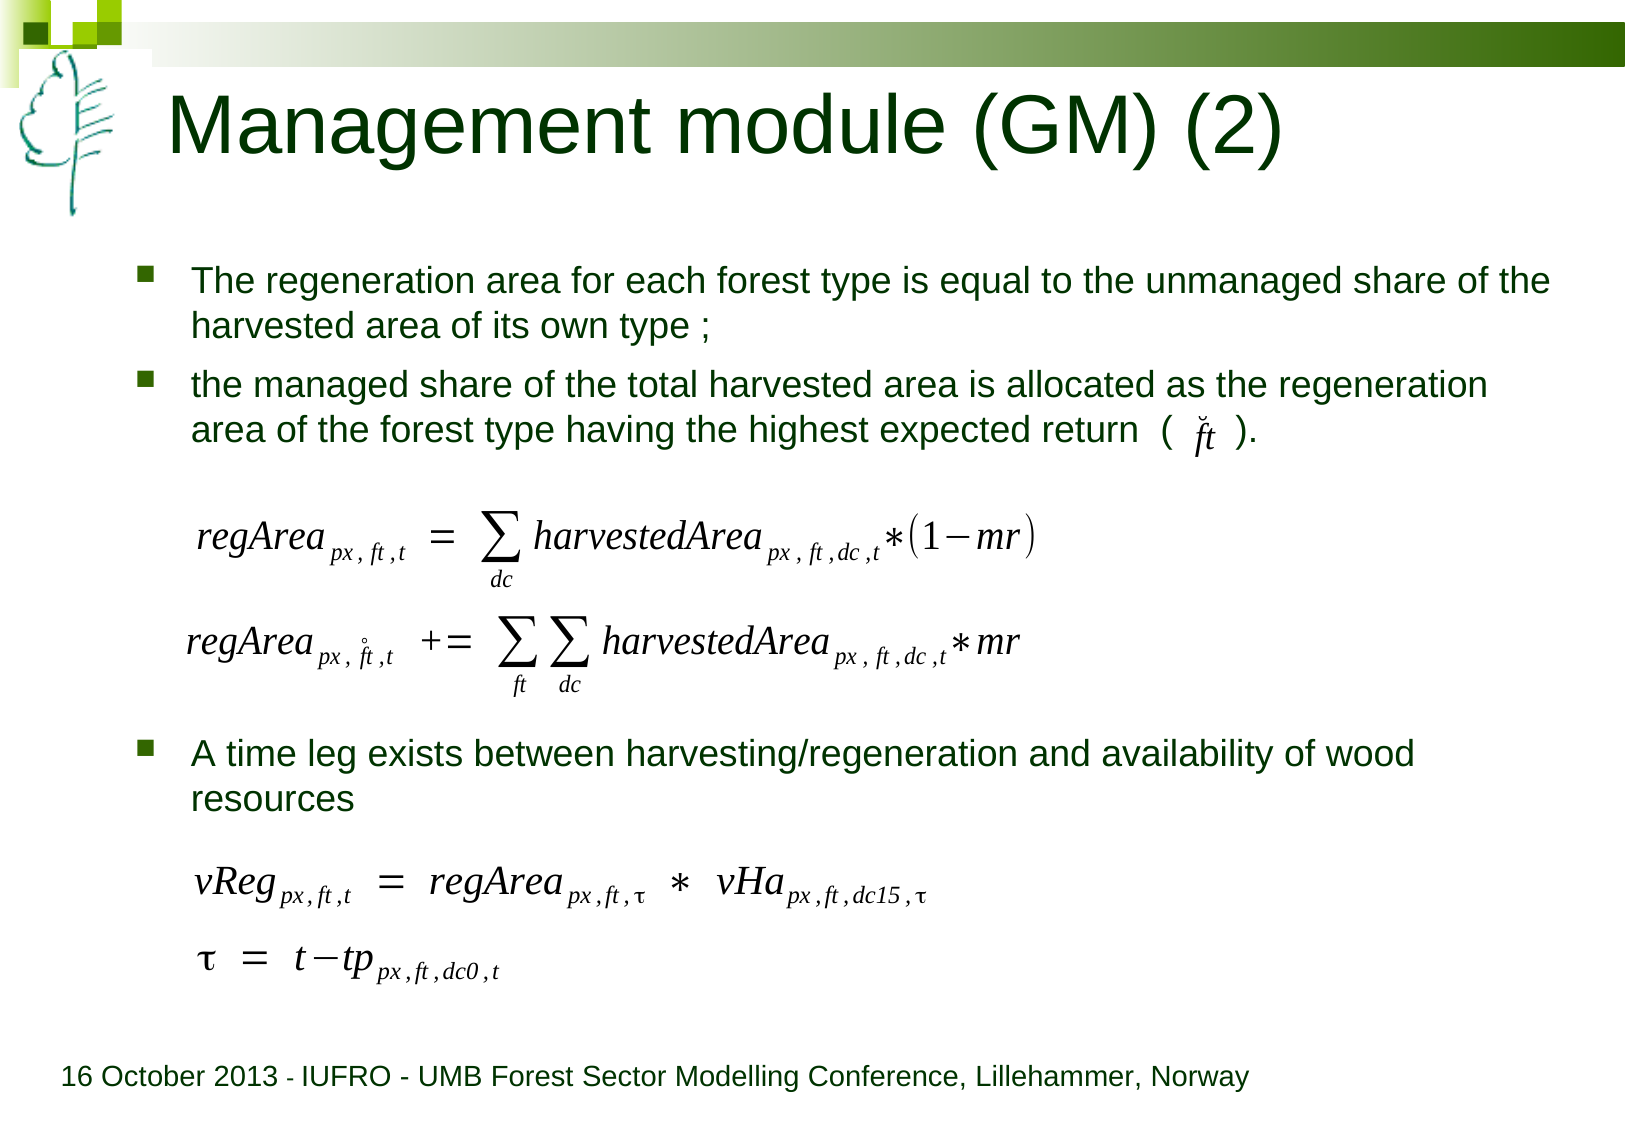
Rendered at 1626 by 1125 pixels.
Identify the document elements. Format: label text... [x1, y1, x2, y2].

chart [188, 507, 1043, 593]
chart [1181, 416, 1224, 458]
picture [19, 49, 152, 220]
list The regeneration area for each forest type is equal to the unmanaged share of the harvested area of its own type ; the managed share of the total harvested area is allocated as the regeneration area of the forest type having the highest expected return ( ). [120, 248, 1583, 458]
list A time leg exists between harvesting/regeneration and availability of wood resources [120, 721, 1583, 827]
chart [178, 612, 1028, 697]
title Management module (GM) (2) [152, 62, 1626, 178]
chart [188, 933, 507, 985]
chart [186, 857, 934, 910]
